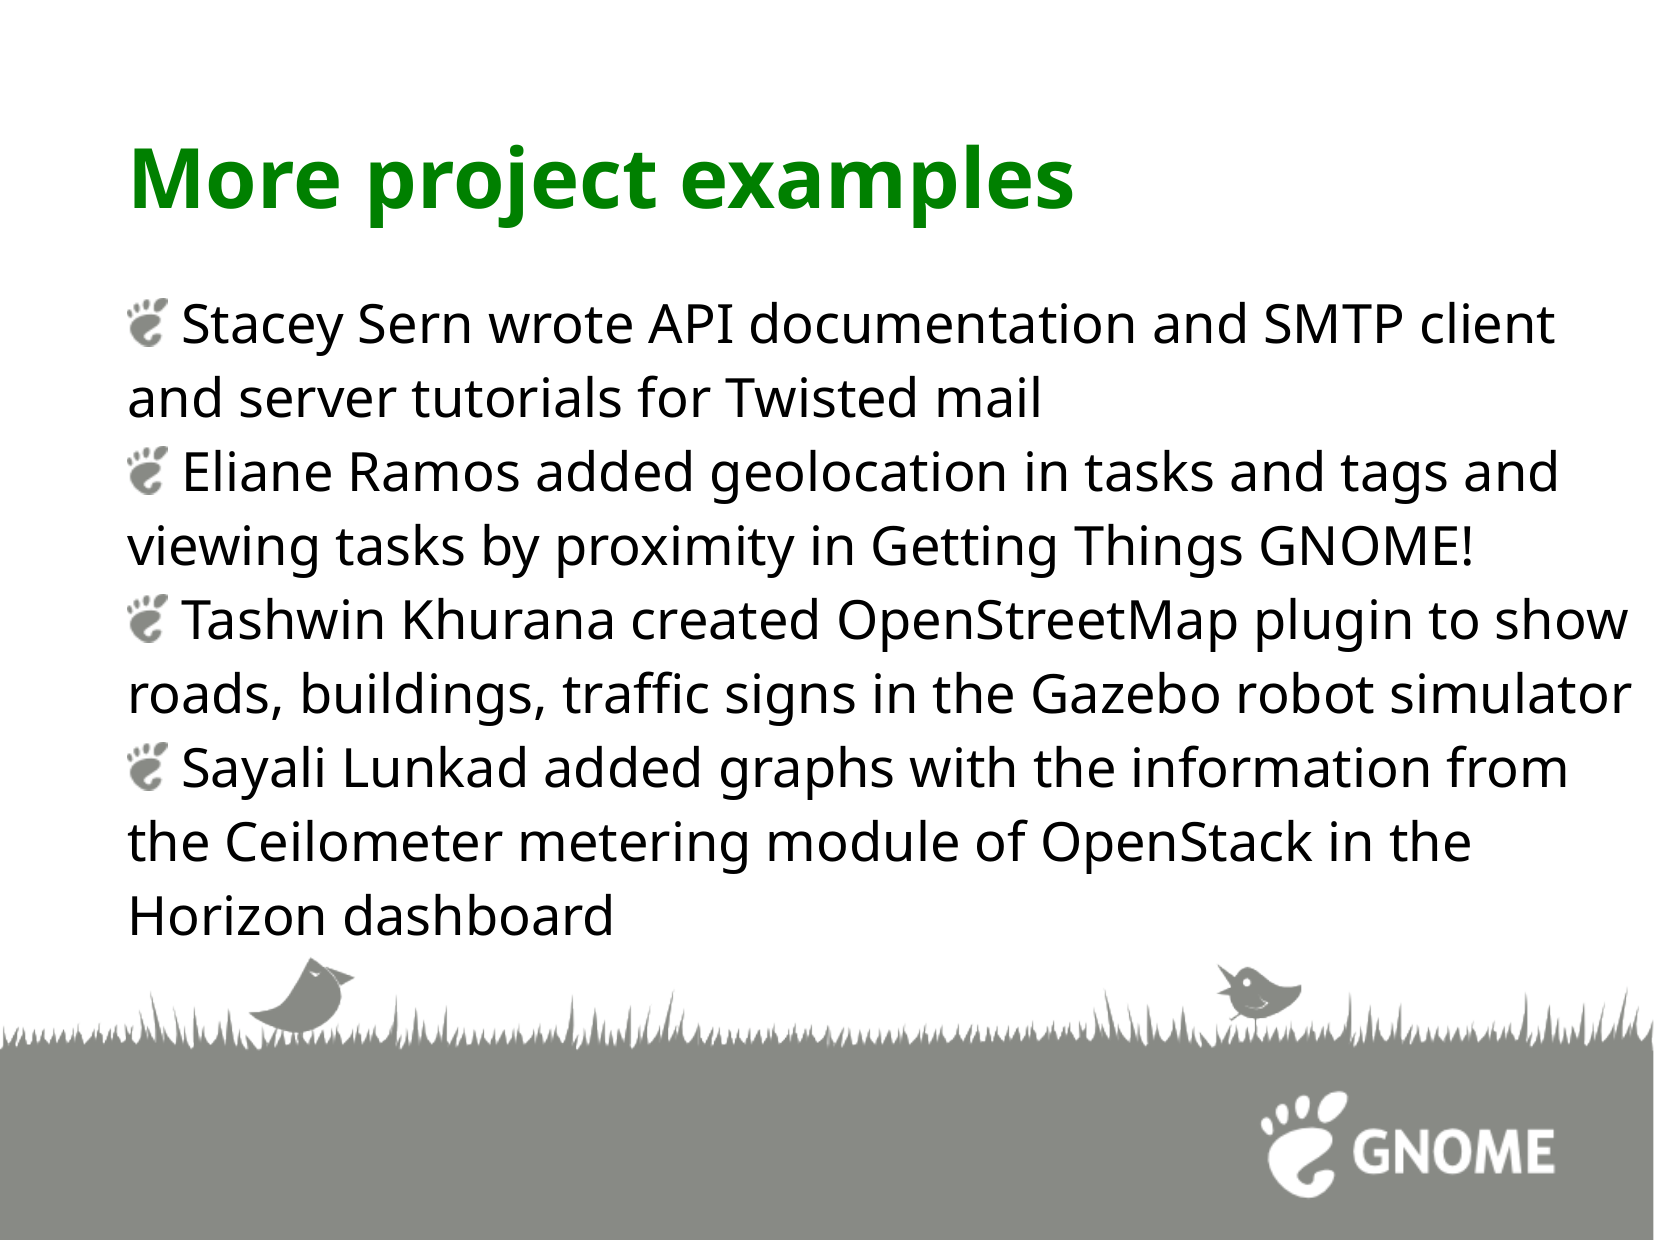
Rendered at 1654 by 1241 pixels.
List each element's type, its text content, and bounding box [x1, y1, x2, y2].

text_box Stacey Sern wrote API documentation and SMTP client and server tutorials for Twisted mail Eliane Ramos added geolocation in tasks and tags and viewing tasks by proximity in Getting Things GNOME! Tashwin Khurana created OpenStreetMap plugin to show roads, buildings, traffic signs in the Gazebo robot simulator Sayali Lunkad added graphs with the information from the Ceilometer metering module of OpenStack in the Horizon dashboard [112, 277, 1654, 950]
picture [0, 0, 1654, 1241]
text_box More project examples [112, 112, 1654, 239]
